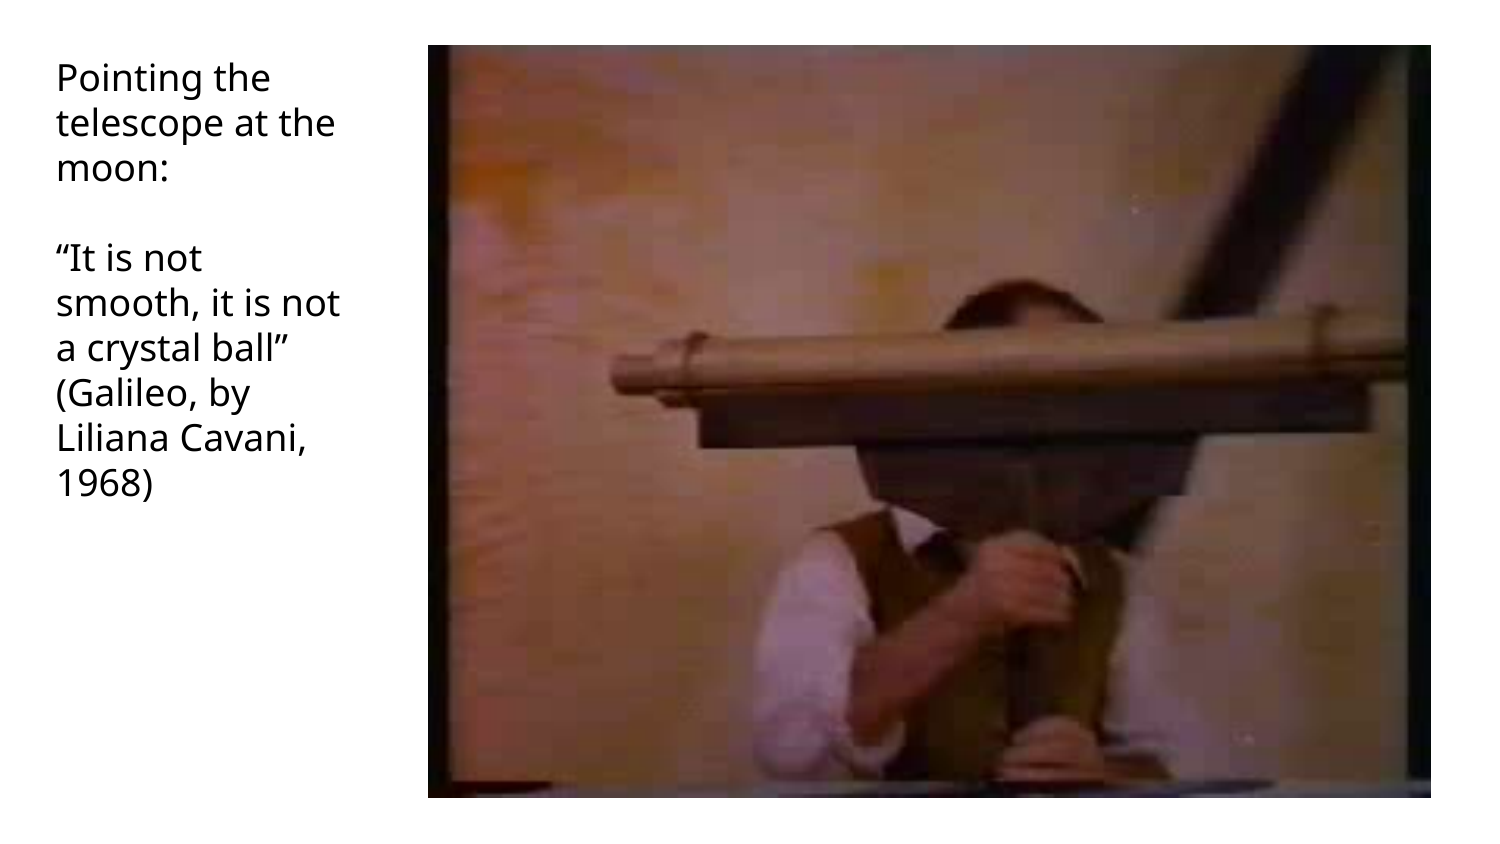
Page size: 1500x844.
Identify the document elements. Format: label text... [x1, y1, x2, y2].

text_box Pointing the telescope at the moon: “It is not smooth, it is not a crystal ball” (Galileo, by Liliana Cavani, 1968) [40, 46, 361, 516]
picture [428, 45, 1431, 798]
